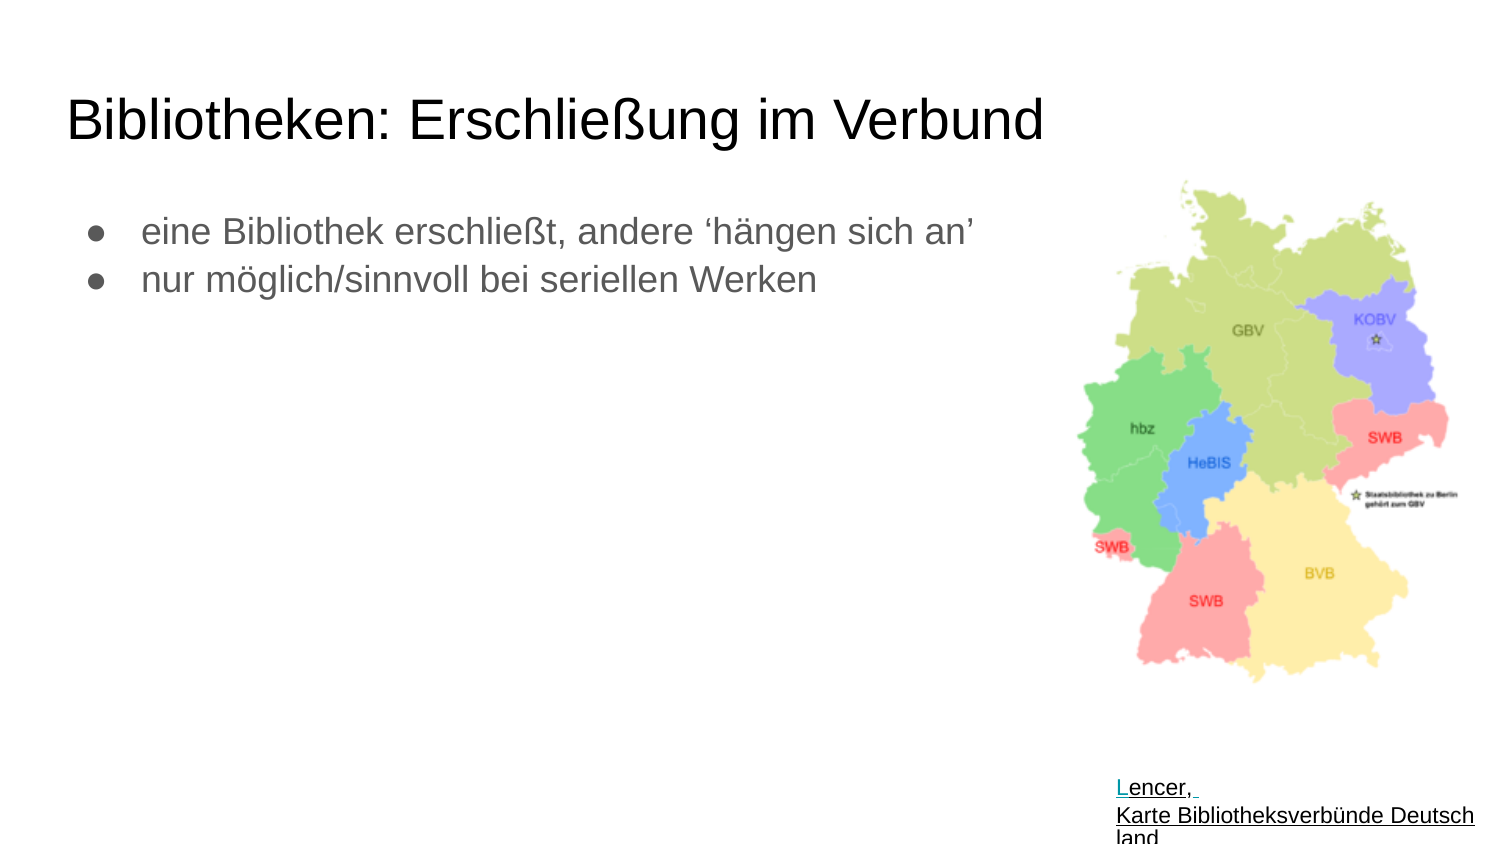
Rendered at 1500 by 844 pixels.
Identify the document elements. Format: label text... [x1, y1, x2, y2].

list eine Bibliothek erschließt, andere ‘hängen sich an’ nur möglich/sinnvoll bei seriellen Werken [51, 189, 1000, 750]
text_box Lencer, Karte Bibliotheksverbünde Deutschland, CC BY-SA 3.0 [1100, 757, 1492, 844]
picture [1073, 176, 1464, 688]
title Bibliotheken: Erschließung im Verbund [51, 72, 1449, 167]
